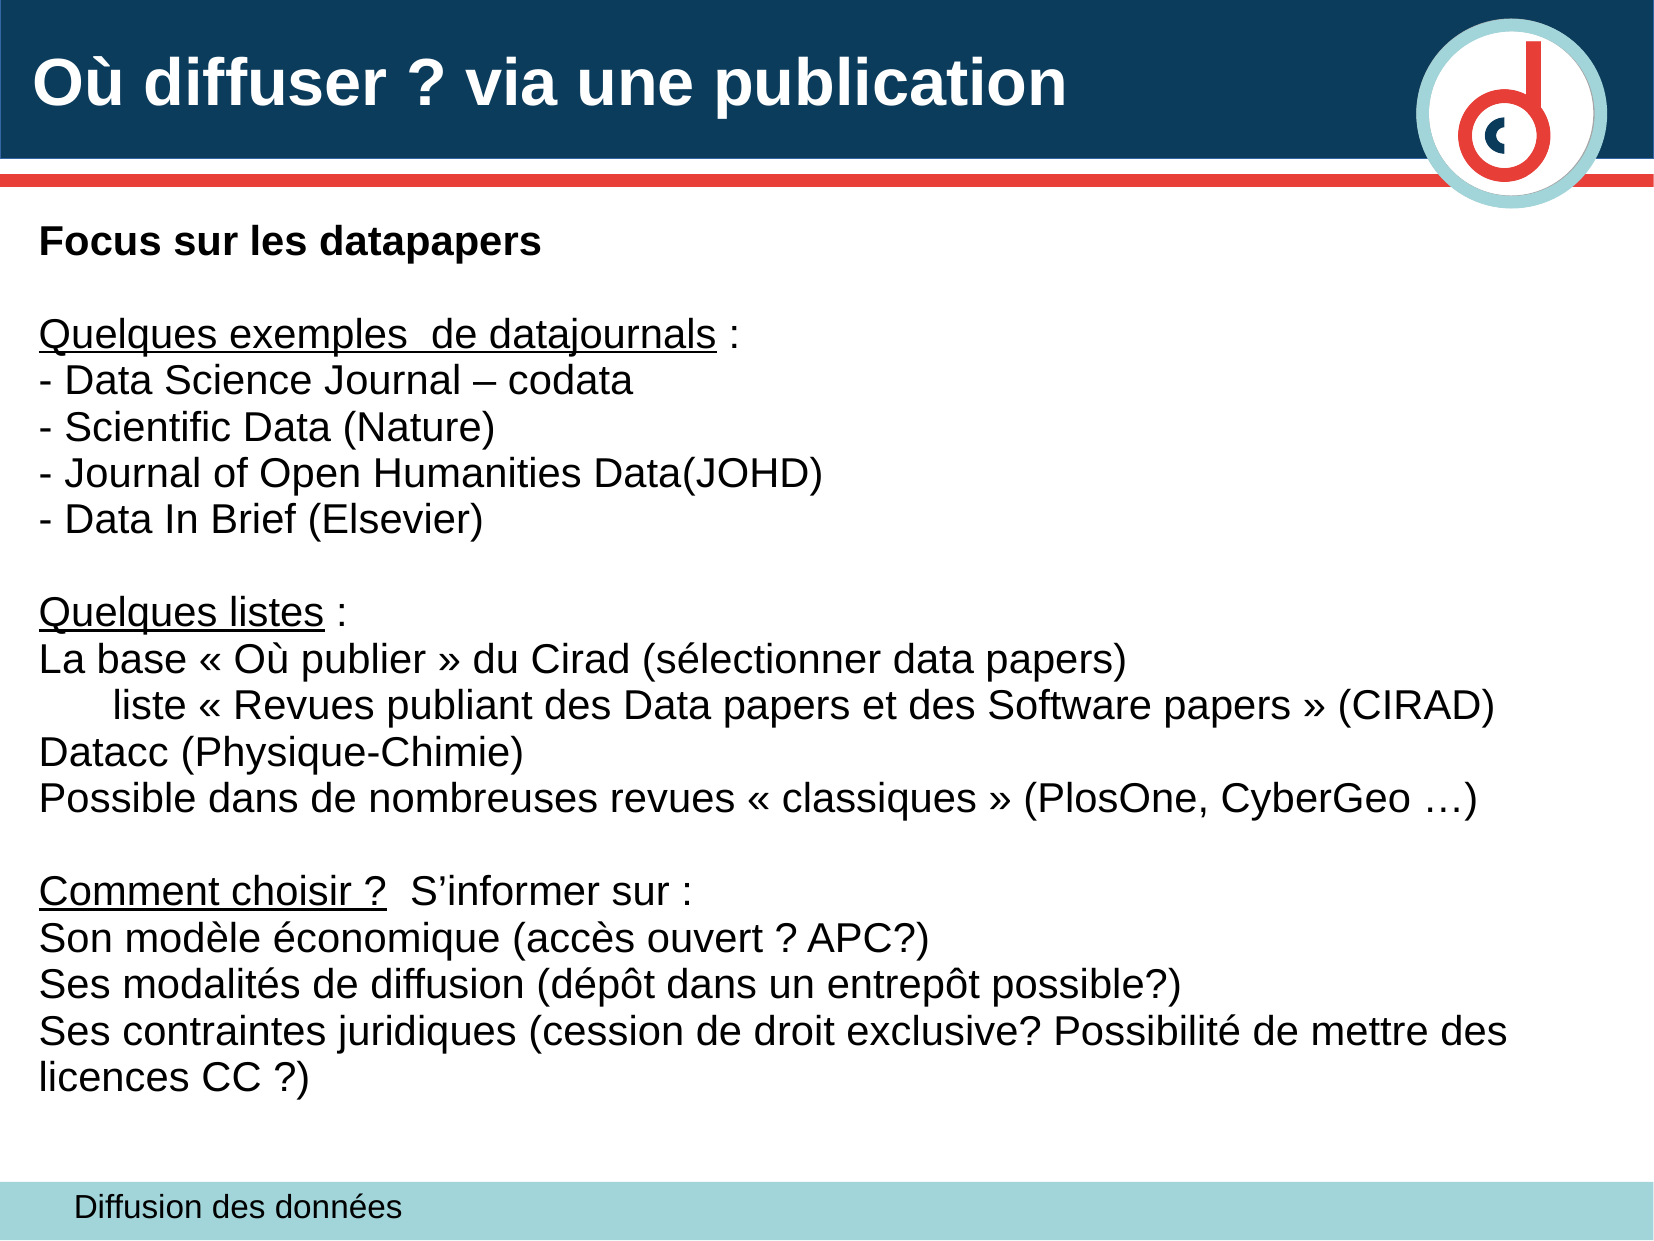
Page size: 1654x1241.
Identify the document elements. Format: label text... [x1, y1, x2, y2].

text_box Diffusion des données [59, 1181, 418, 1234]
text_box Focus sur les datapapers Quelques exemples de datajournals : - Data Science Journal – codata - Scientific Data (Nature) - Journal of Open Humanities Data(JOHD) - Data In Brief (Elsevier) Quelques listes : La base « Où publier » du Cirad (sélectionner data papers) liste « Revues publiant des Data papers et des Software papers » (CIRAD) Datacc (Physique-Chimie) Possible dans de nombreuses revues « classiques » (PlosOne, CyberGeo …) Comment choisir ? S’informer sur : Son modèle économique (accès ouvert ? APC?) Ses modalités de diffusion (dépôt dans un entrepôt possible?) Ses contraintes juridiques (cession de droit exclusive? Possibilité de mettre des licences CC ?) [24, 210, 1587, 1155]
title Où diffuser ? via une publication [17, 11, 1412, 159]
